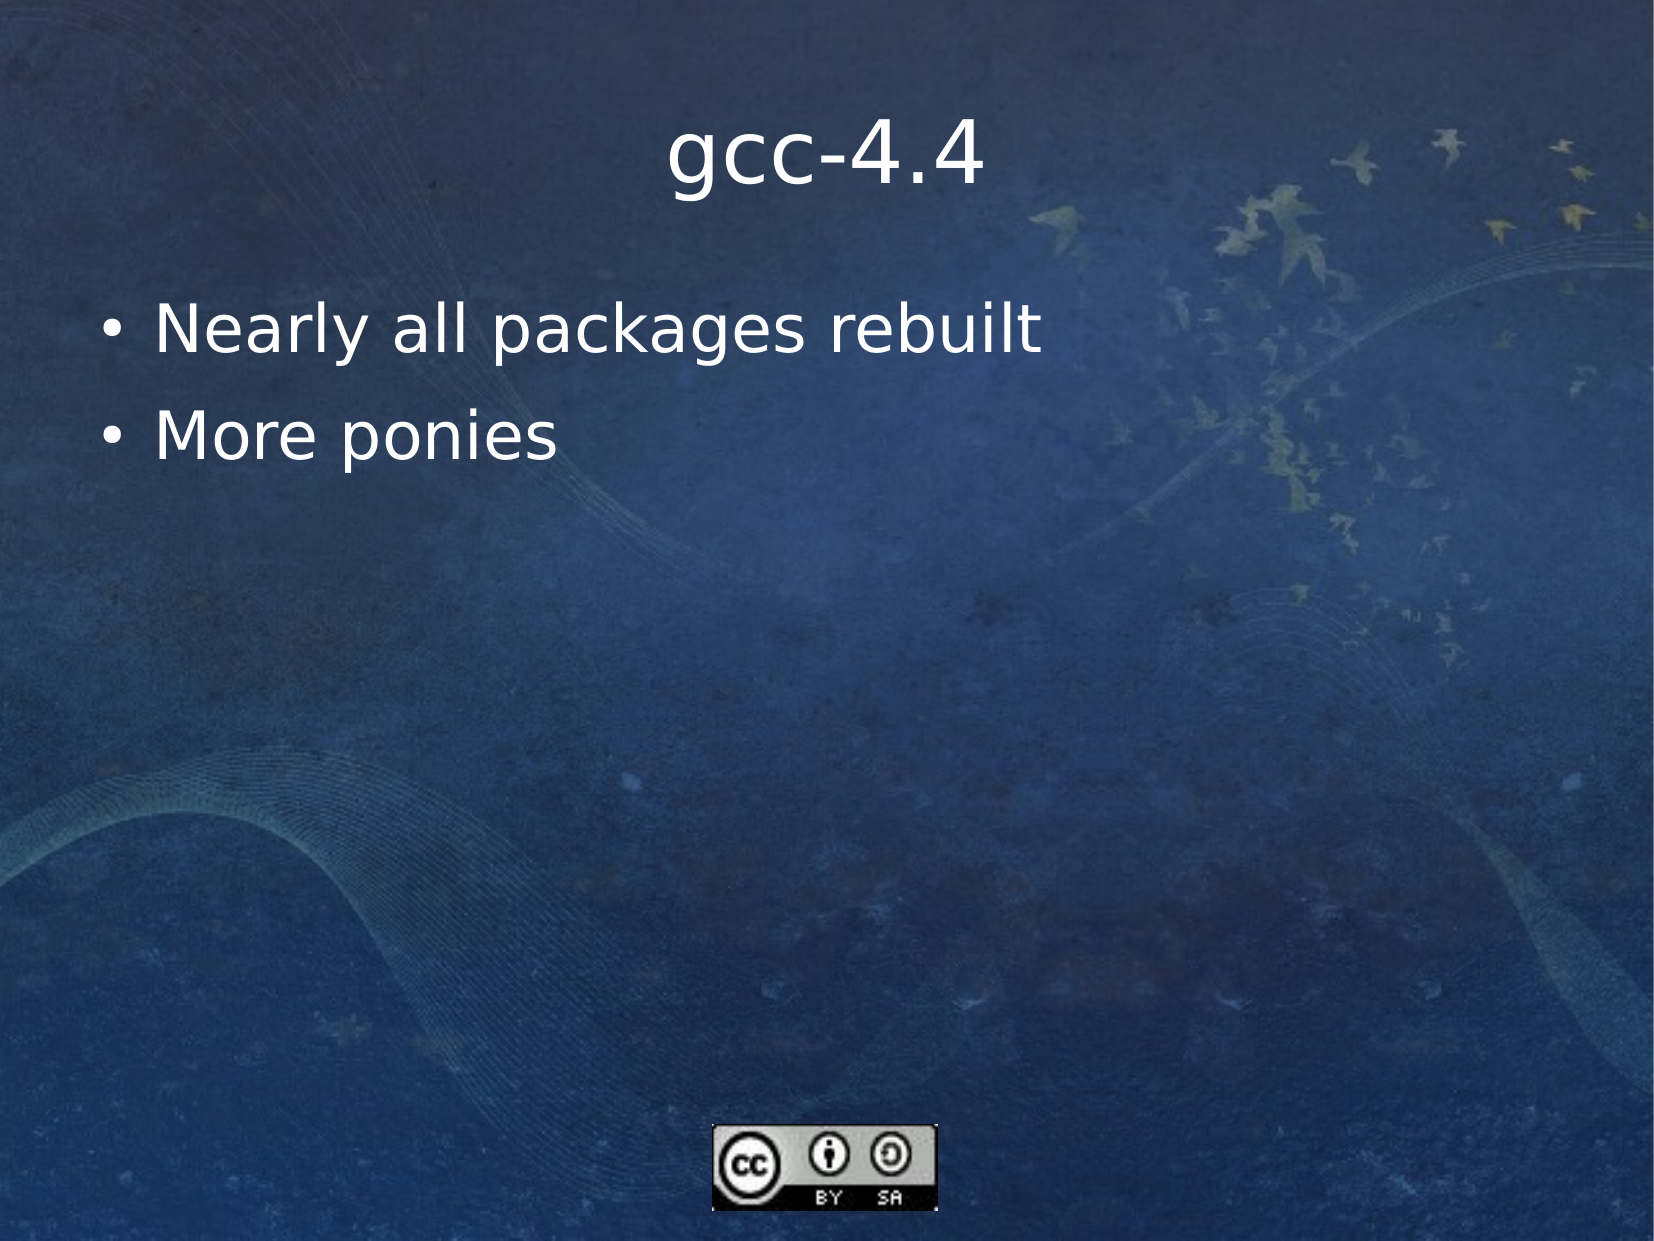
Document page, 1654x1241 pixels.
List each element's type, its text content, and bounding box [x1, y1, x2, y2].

picture [0, 0, 1654, 1241]
title gcc-4.4 [82, 49, 1571, 257]
list Nearly all packages rebuilt More ponies [82, 290, 1571, 1094]
